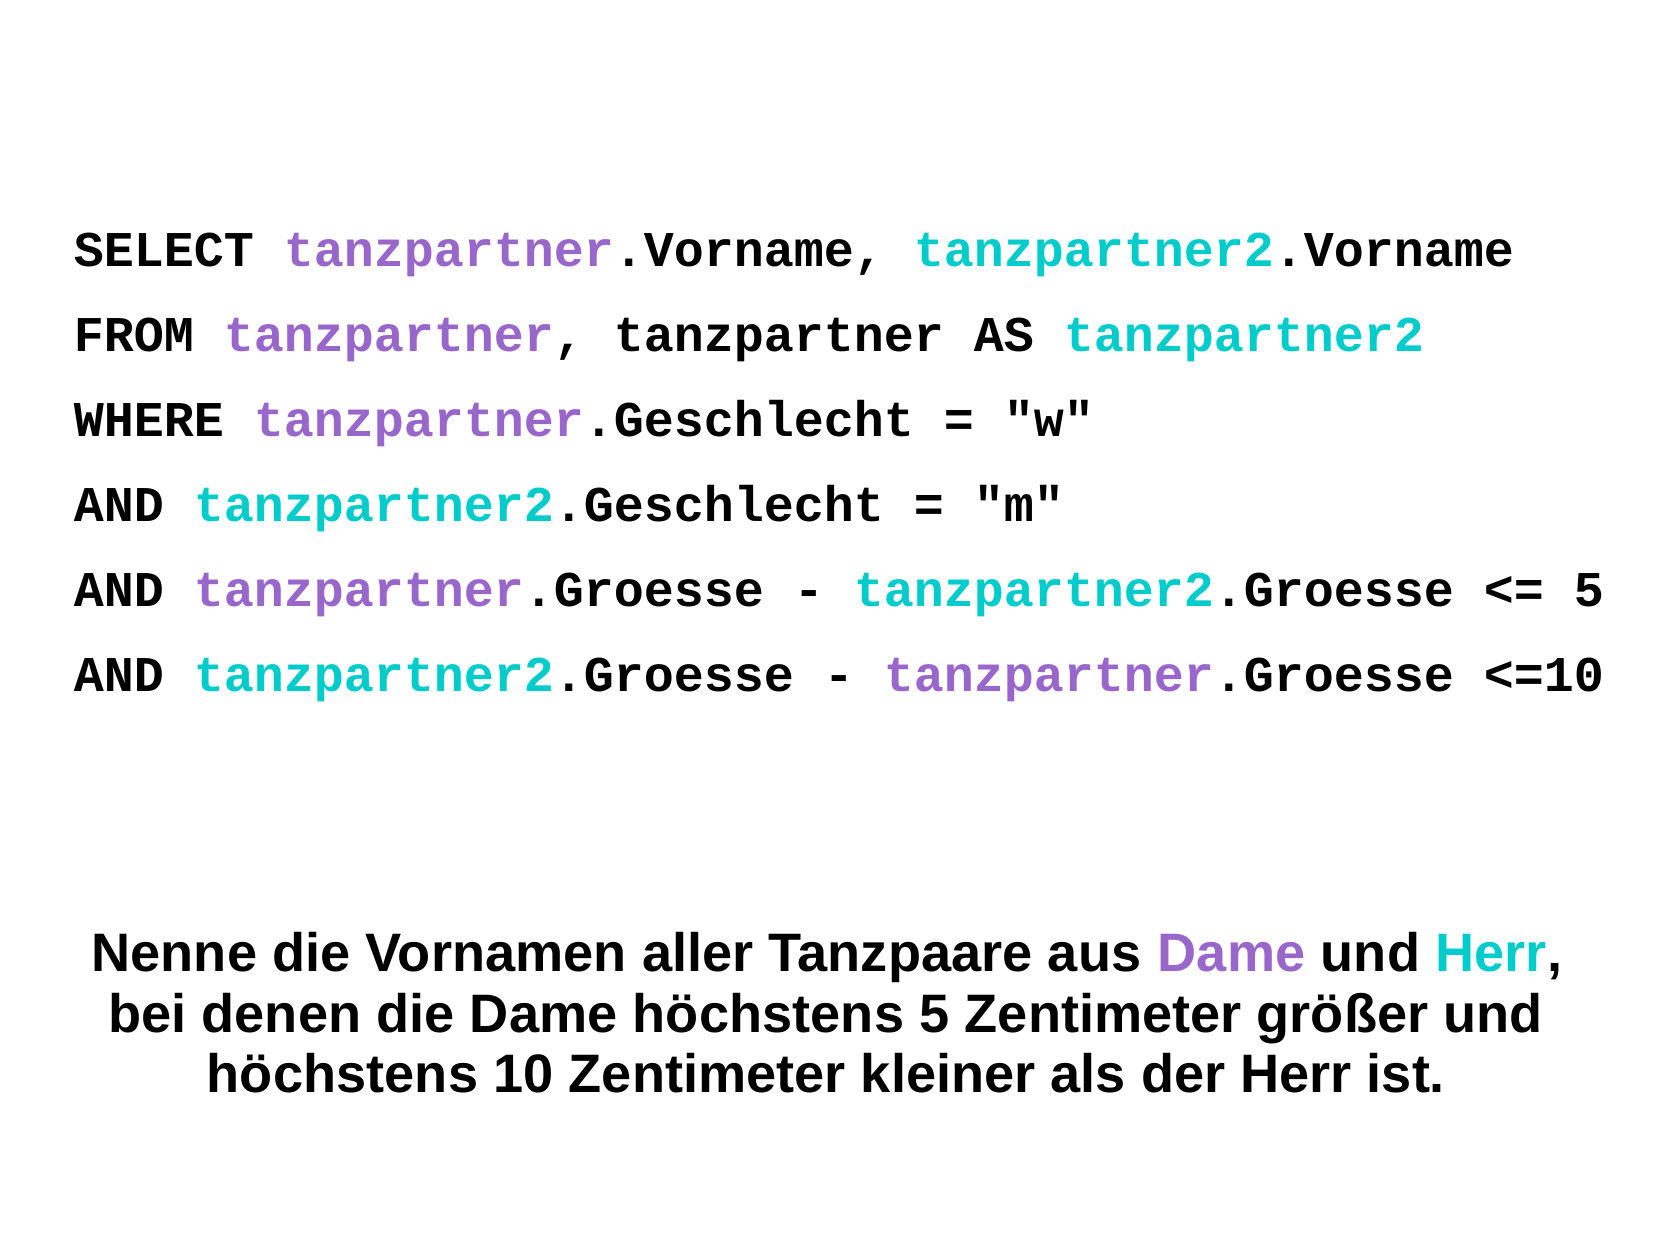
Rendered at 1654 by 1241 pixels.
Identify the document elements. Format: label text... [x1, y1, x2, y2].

text_box SELECT tanzpartner.Vorname, tanzpartner2.Vorname FROM tanzpartner, tanzpartner AS tanzpartner2 WHERE tanzpartner.Geschlecht = "w" AND tanzpartner2.Geschlecht = "m" AND tanzpartner.Groesse - tanzpartner2.Groesse <= 5 AND tanzpartner2.Groesse - tanzpartner.Groesse <=10 [59, 188, 1625, 687]
text_box Nenne die Vornamen aller Tanzpaare aus Dame und Herr, bei denen die Dame höchstens 5 Zentimeter größer und höchstens 10 Zentimeter kleiner als der Herr ist. [59, 915, 1595, 1117]
